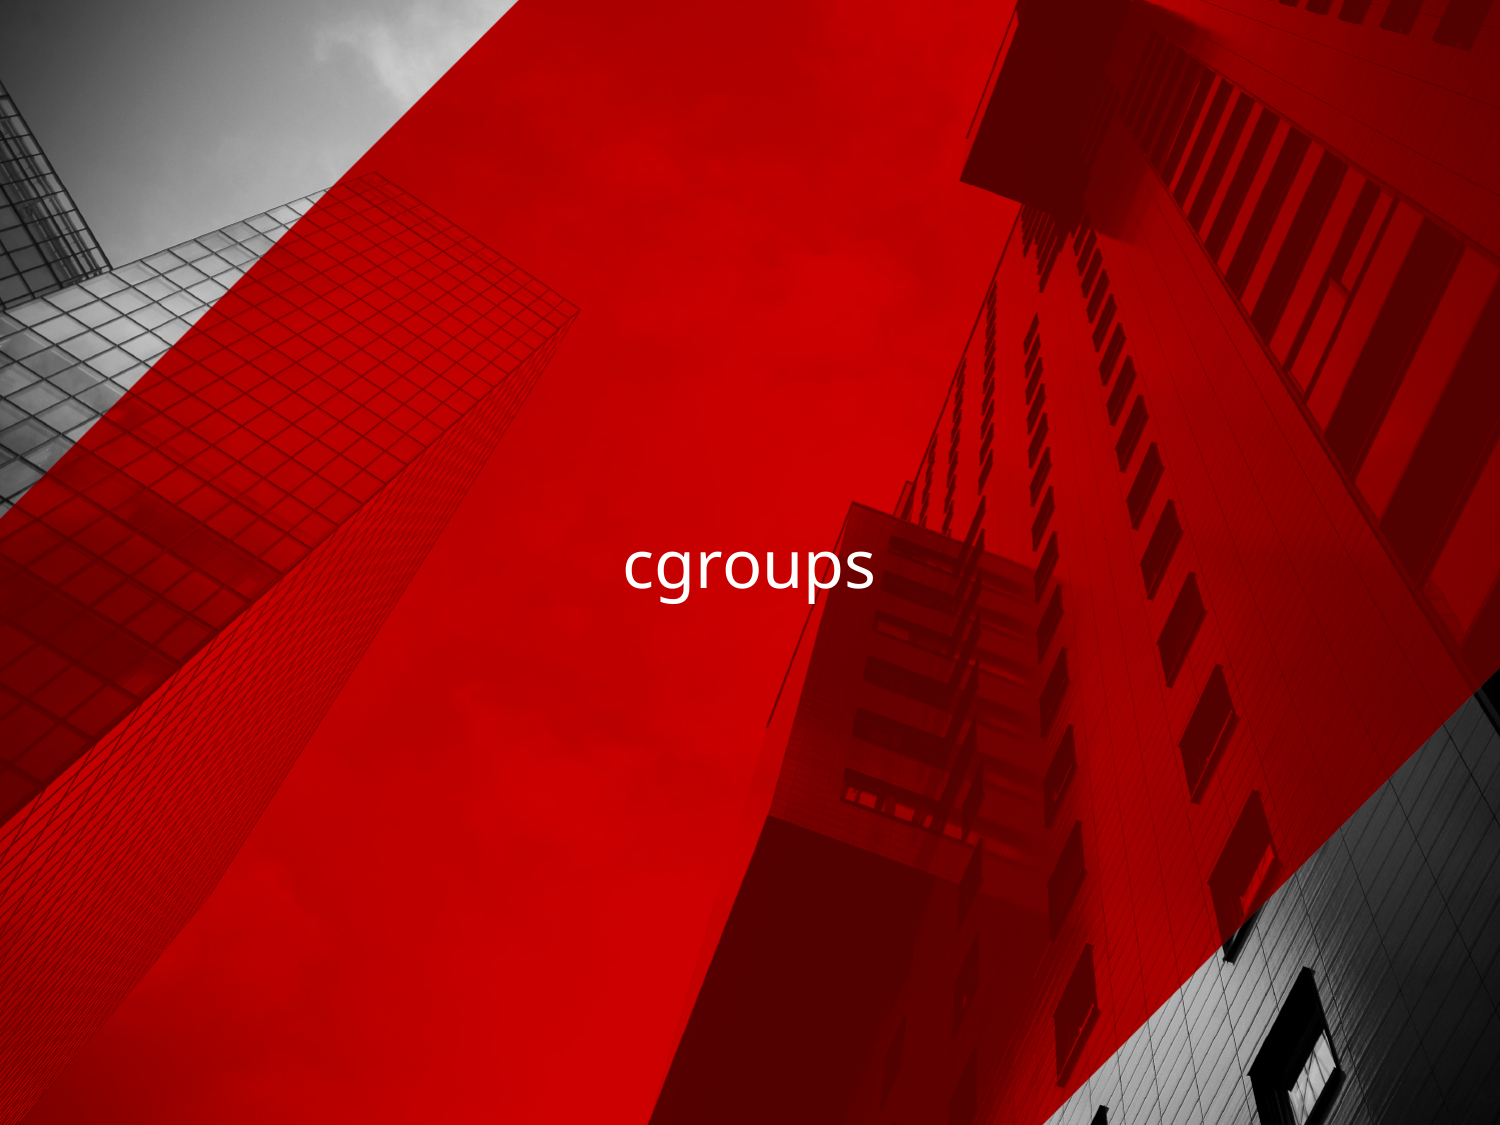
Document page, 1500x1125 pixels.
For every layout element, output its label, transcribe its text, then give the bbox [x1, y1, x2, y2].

picture [0, 0, 1500, 1125]
title cgroups [255, 468, 1246, 657]
